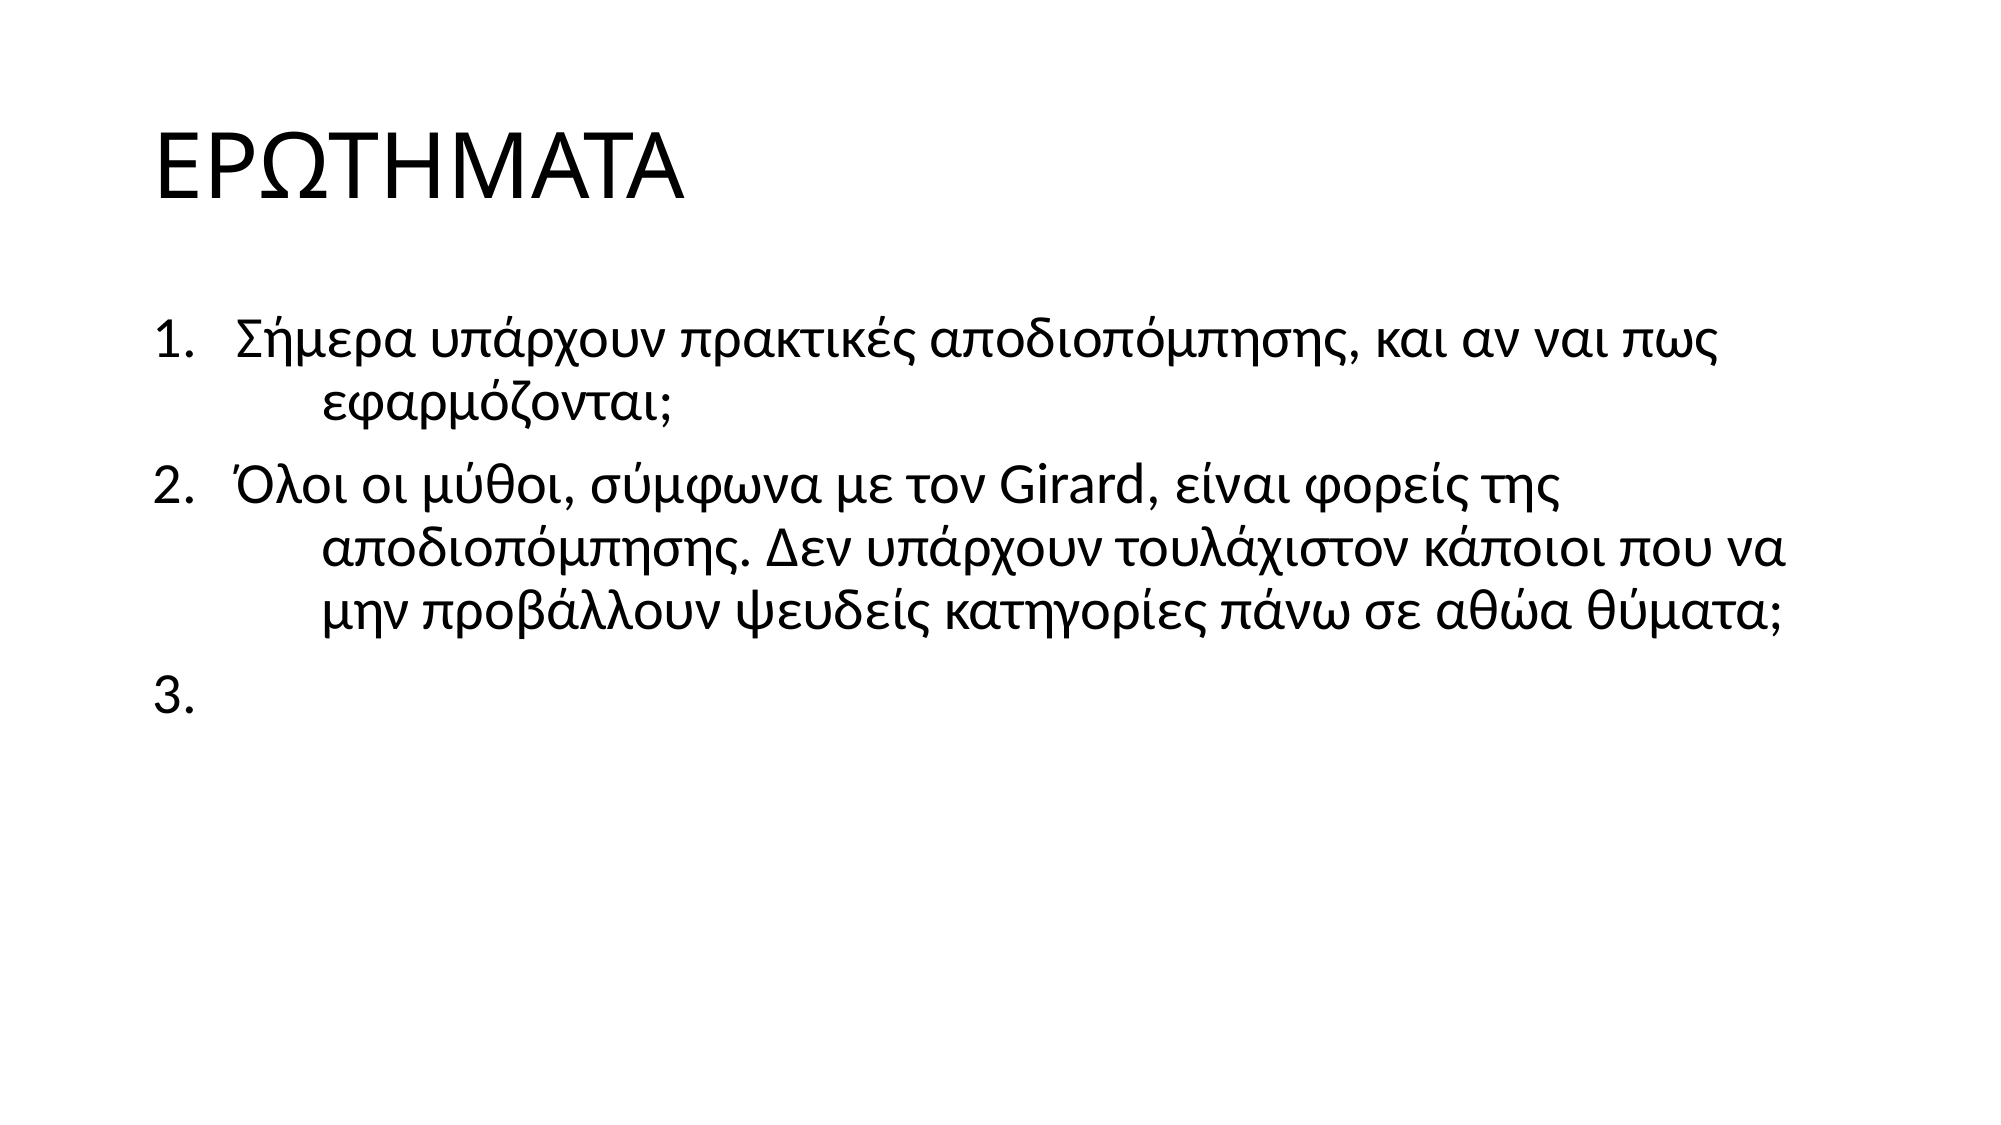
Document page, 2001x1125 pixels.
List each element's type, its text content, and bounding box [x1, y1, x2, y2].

title ΕΡΩΤΗΜΑΤΑ [137, 59, 1863, 278]
list Σήμερα υπάρχουν πρακτικές αποδιοπόμπησης, και αν ναι πως εφαρμόζονται; Όλοι οι μύθοι, σύμφωνα με τον Girard, είναι φορείς της αποδιοπόμπησης. Δεν υπάρχουν τουλάχιστον κάποιοι που να μην προβάλλουν ψευδείς κατηγορίες πάνω σε αθώα θύματα; [137, 299, 1863, 1014]
